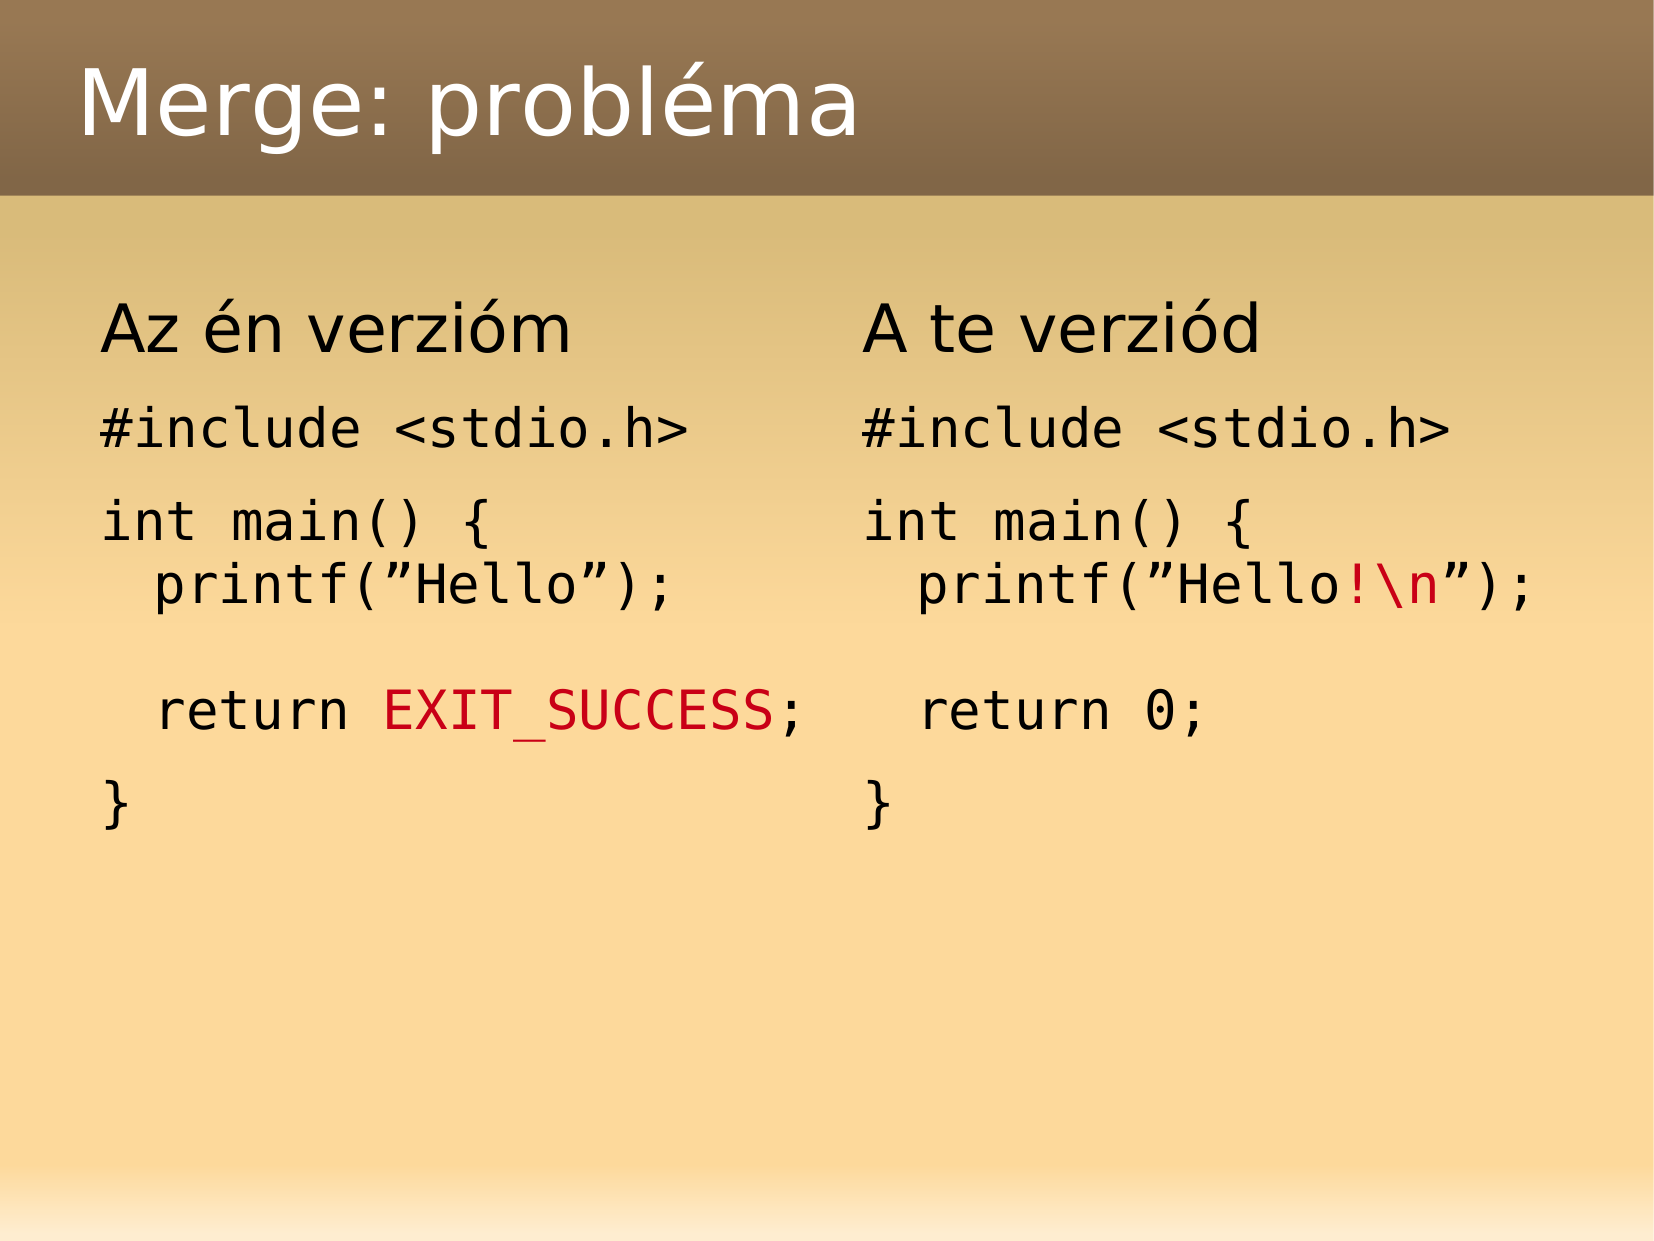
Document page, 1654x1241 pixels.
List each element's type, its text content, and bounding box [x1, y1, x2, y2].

list A te verziód #include <stdio.h> int main() { printf(”Hello!\n”); return 0; } [845, 290, 1572, 1094]
picture [0, 0, 1654, 1241]
list Az én verzióm #include <stdio.h> int main() { printf(”Hello”); return EXIT_SUCCESS; } [82, 290, 809, 1109]
title Merge: probléma [76, 0, 1565, 208]
